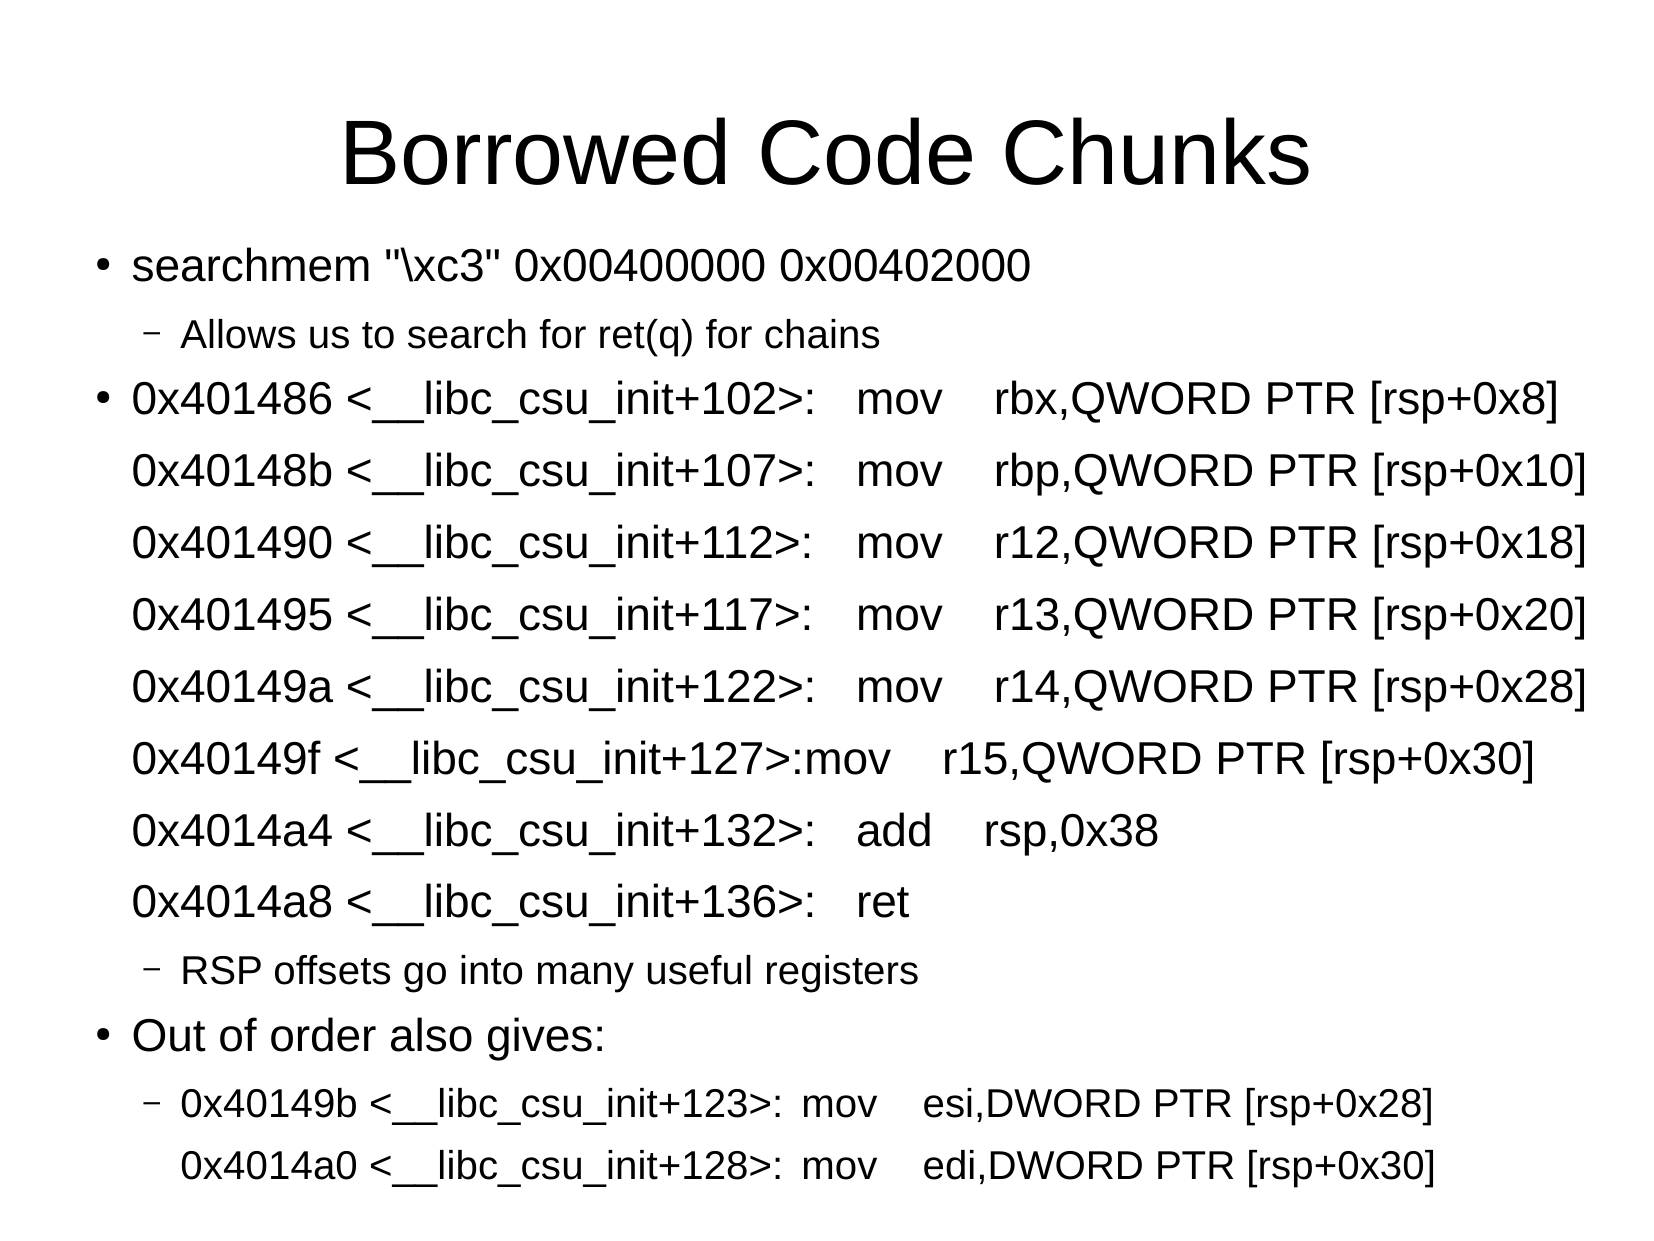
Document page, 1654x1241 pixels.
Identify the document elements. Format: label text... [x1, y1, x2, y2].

title Borrowed Code Chunks [82, 49, 1571, 240]
list searchmem "\xc3" 0x00400000 0x00402000 Allows us to search for ret(q) for chains 0x401486 <__libc_csu_init+102>: mov rbx,QWORD PTR [rsp+0x8] 0x40148b <__libc_csu_init+107>: mov rbp,QWORD PTR [rsp+0x10] 0x401490 <__libc_csu_init+112>: mov r12,QWORD PTR [rsp+0x18] 0x401495 <__libc_csu_init+117>: mov r13,QWORD PTR [rsp+0x20] 0x40149a <__libc_csu_init+122>: mov r14,QWORD PTR [rsp+0x28] 0x40149f <__libc_csu_init+127>: mov r15,QWORD PTR [rsp+0x30] 0x4014a4 <__libc_csu_init+132>: add rsp,0x38 0x4014a8 <__libc_csu_init+136>: ret RSP offsets go into many useful registers Out of order also gives: 0x40149b <__libc_csu_init+123>: mov esi,DWORD PTR [rsp+0x28] 0x4014a0 <__libc_csu_init+128>: mov edi,DWORD PTR [rsp+0x30] [82, 240, 1636, 1214]
